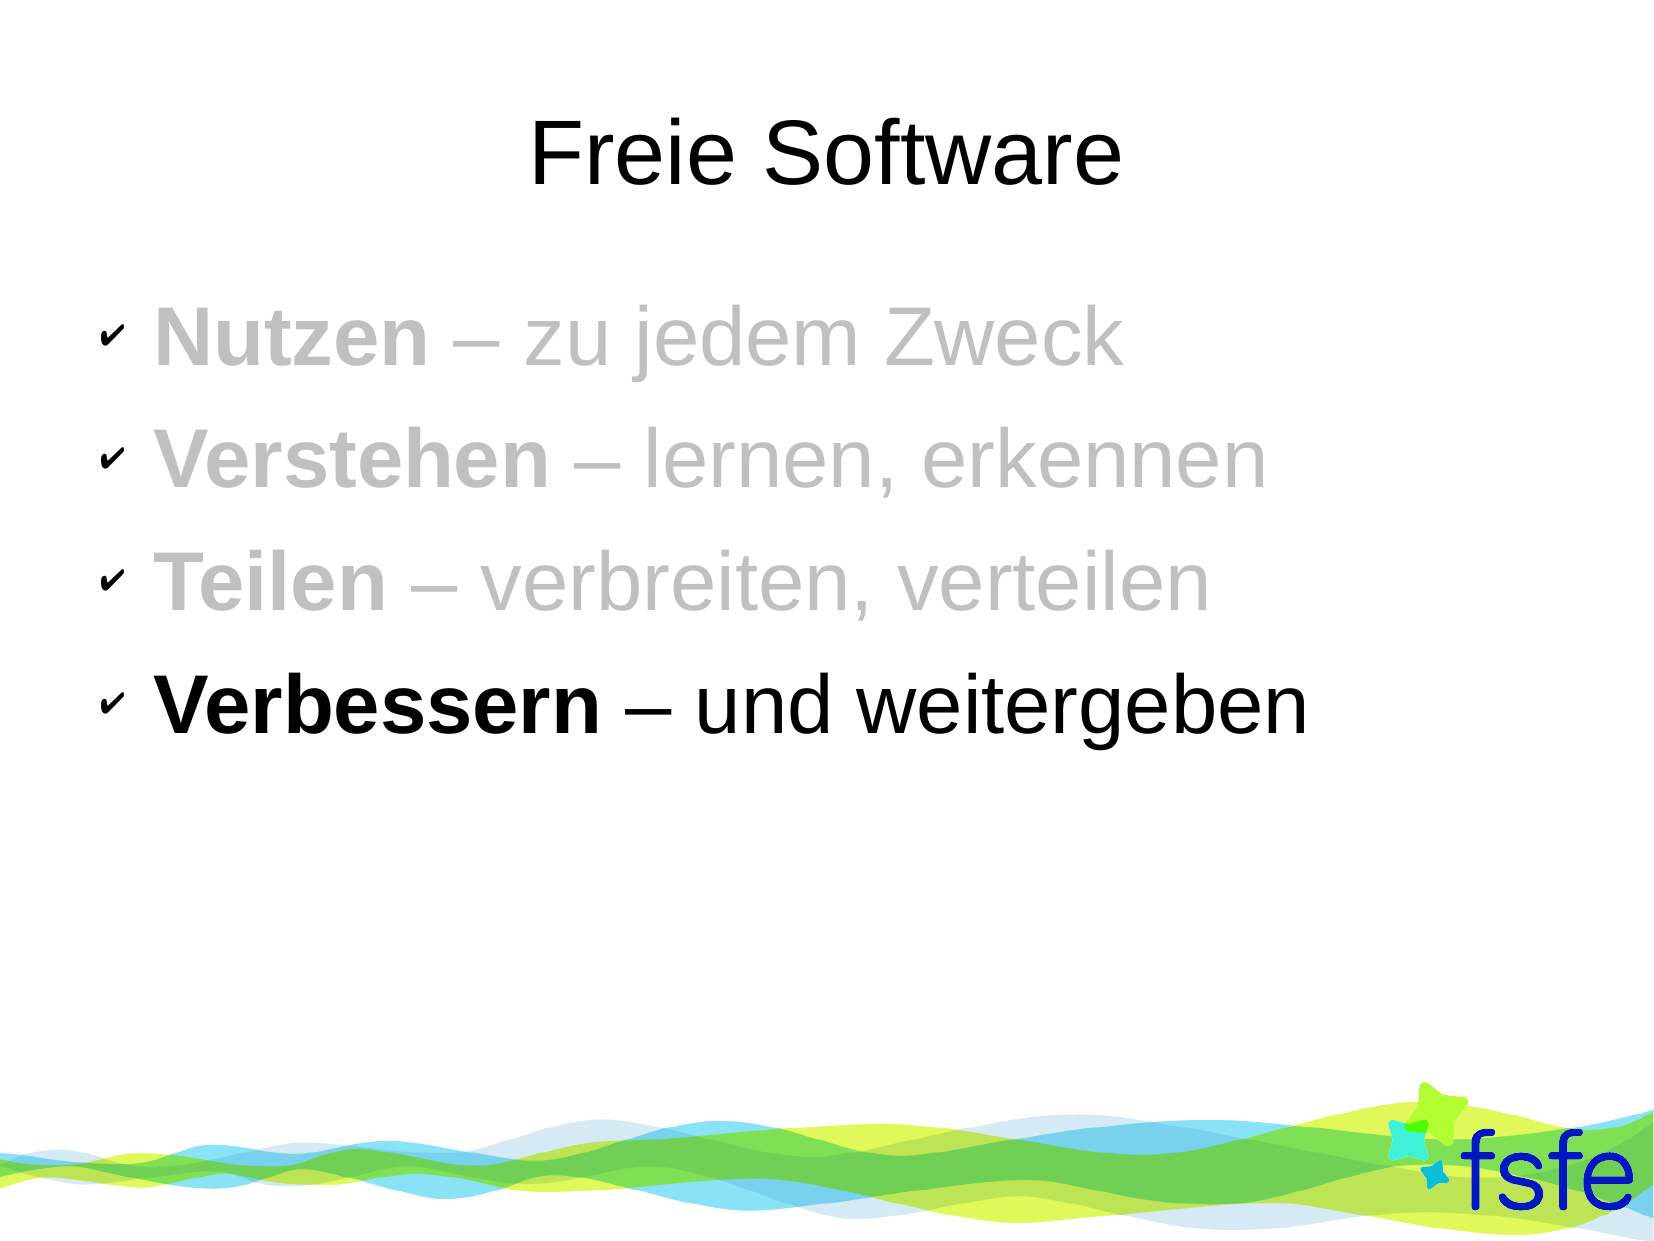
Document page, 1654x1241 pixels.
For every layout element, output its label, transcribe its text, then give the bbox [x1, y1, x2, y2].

list Nutzen – zu jedem Zweck Verstehen – lernen, erkennen Teilen – verbreiten, verteilen Verbessern – und weitergeben [82, 290, 1571, 1109]
title Freie Software [82, 49, 1571, 257]
picture [0, 1081, 1654, 1241]
